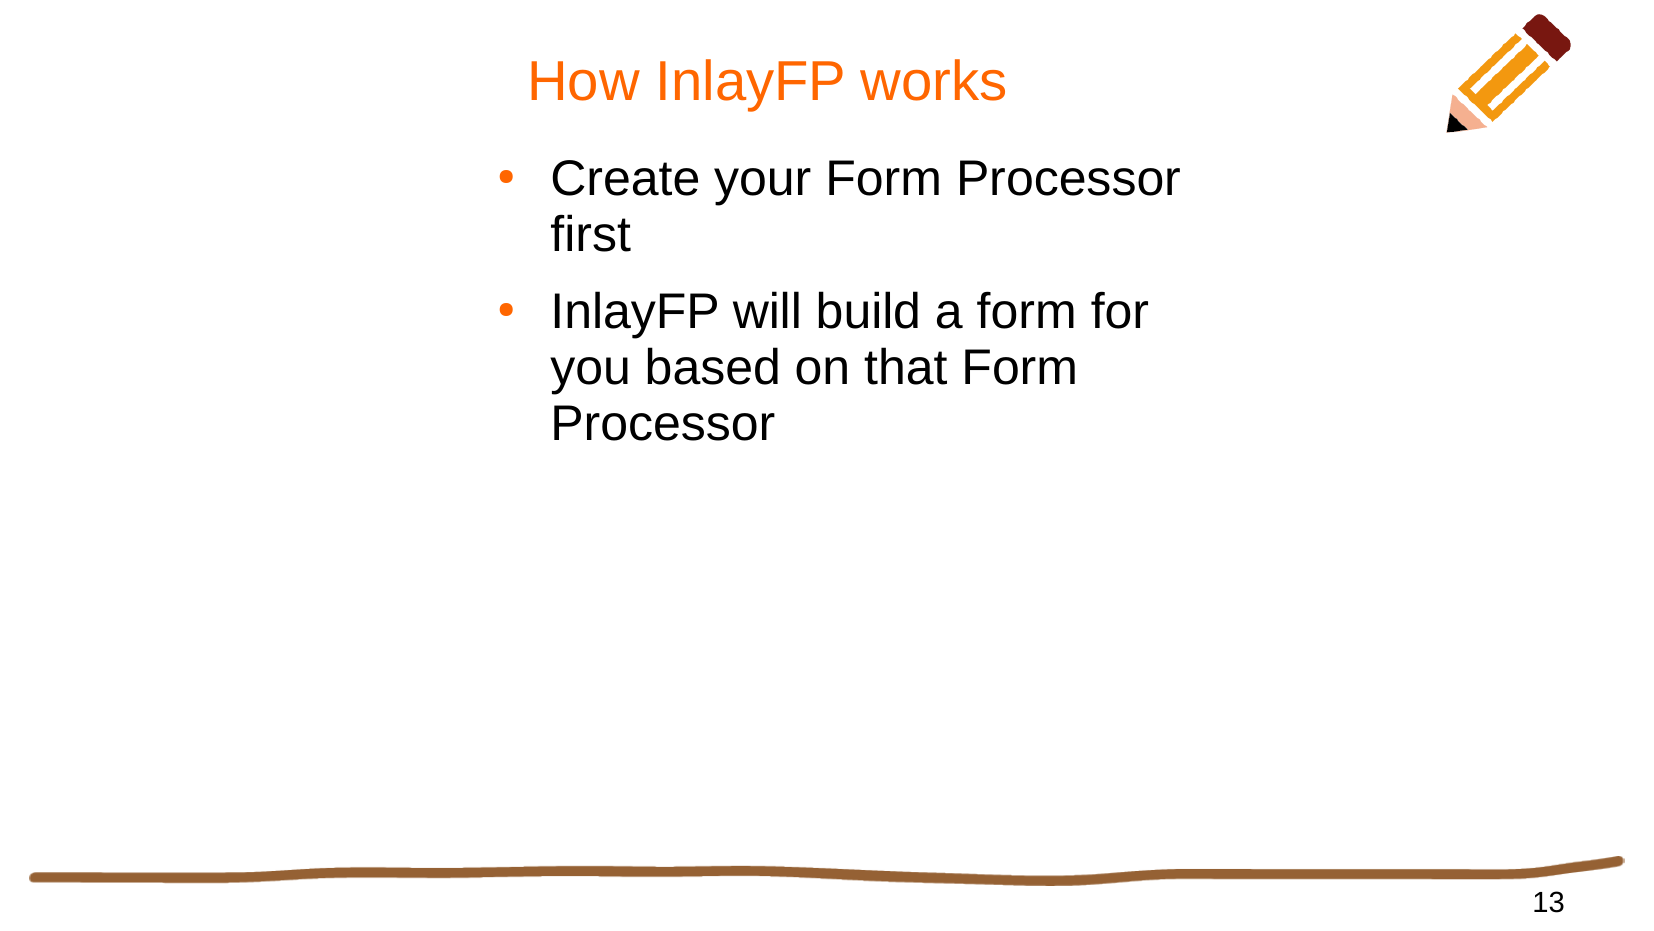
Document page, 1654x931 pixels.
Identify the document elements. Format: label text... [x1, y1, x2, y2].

picture [29, 856, 1625, 886]
title How InlayFP works [88, 29, 1447, 133]
list Create your Form Processor first InlayFP will build a form for you based on that Form Processor [479, 150, 1201, 800]
picture [1446, 14, 1571, 133]
